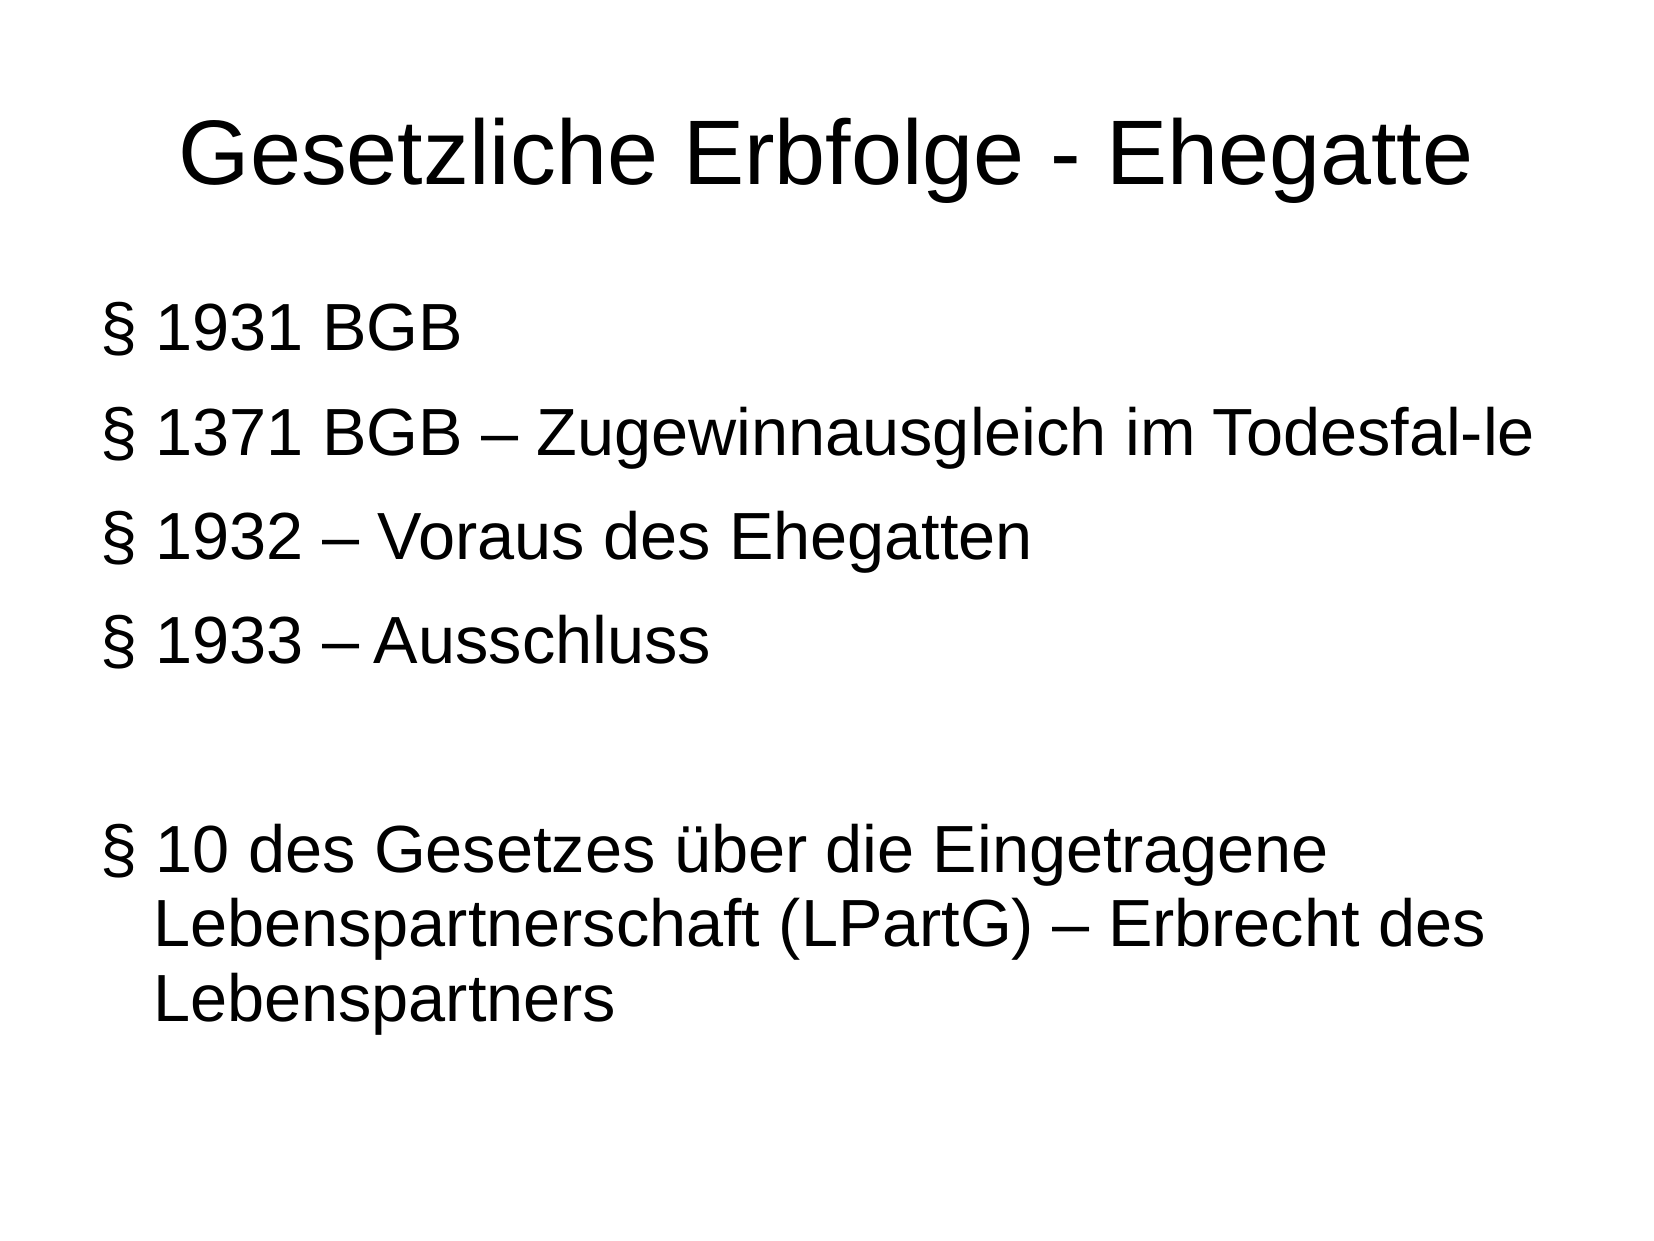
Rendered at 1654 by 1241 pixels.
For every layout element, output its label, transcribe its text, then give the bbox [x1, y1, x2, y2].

title Gesetzliche Erbfolge - Ehegatte [82, 56, 1571, 250]
list § 1931 BGB § 1371 BGB – Zugewinnausgleich im Todesfal-le § 1932 – Voraus des Ehegatten § 1933 – Ausschluss § 10 des Gesetzes über die Eingetragene Lebenspartnerschaft (LPartG) – Erbrecht des Lebenspartners [82, 290, 1571, 1111]
